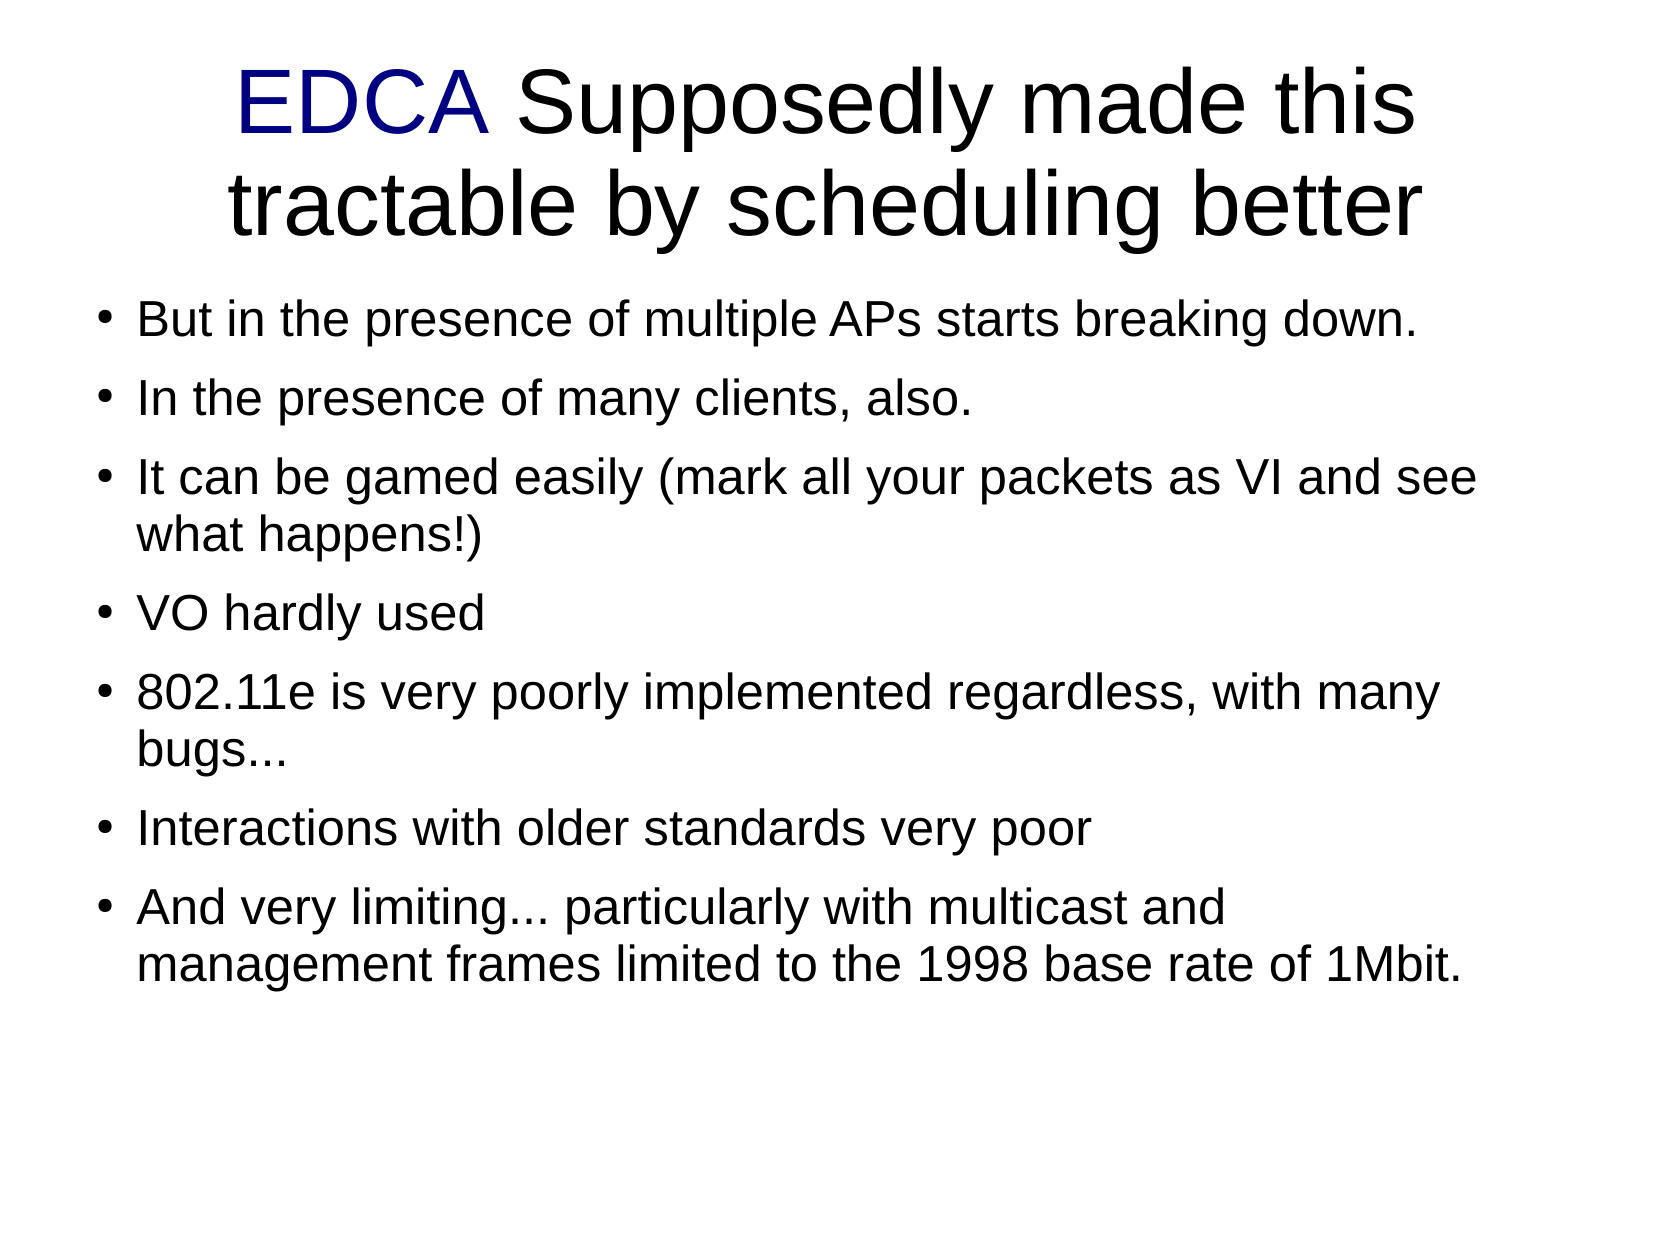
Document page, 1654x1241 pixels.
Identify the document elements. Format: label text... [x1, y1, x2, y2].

list But in the presence of multiple APs starts breaking down. In the presence of many clients, also. It can be gamed easily (mark all your packets as VI and see what happens!) VO hardly used 802.11e is very poorly implemented regardless, with many bugs... Interactions with older standards very poor And very limiting... particularly with multicast and management frames limited to the 1998 base rate of 1Mbit. [82, 290, 1538, 1010]
title EDCA Supposedly made this tractable by scheduling better [82, 49, 1571, 257]
